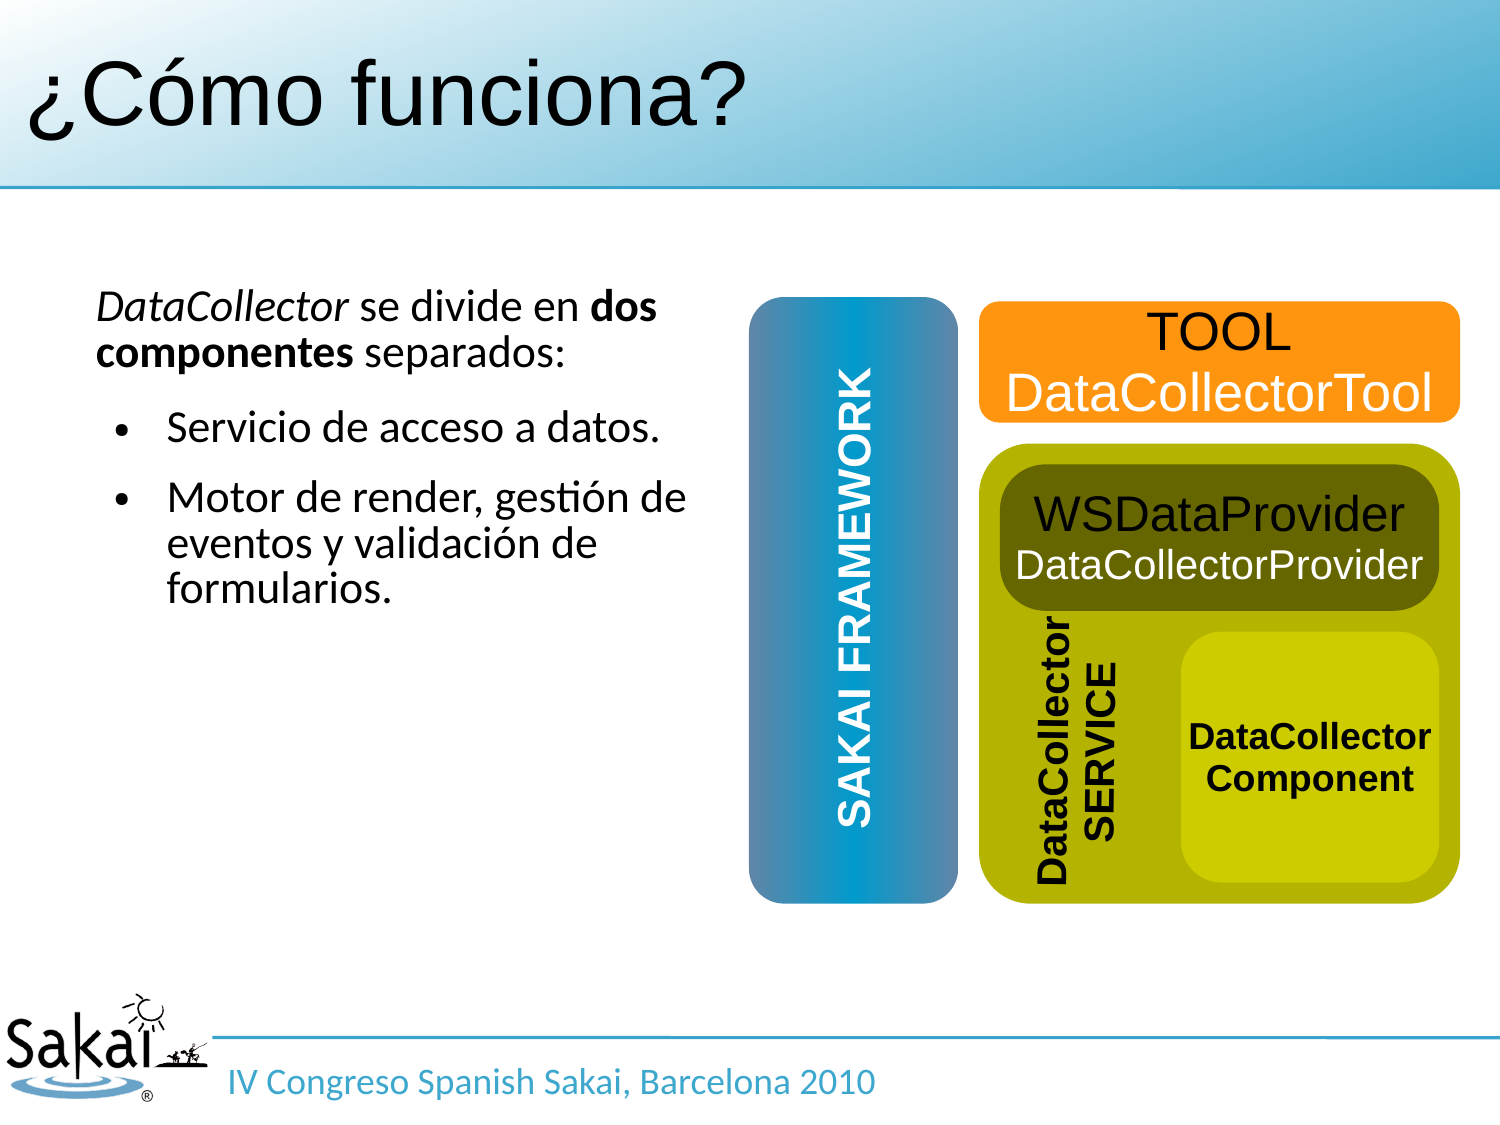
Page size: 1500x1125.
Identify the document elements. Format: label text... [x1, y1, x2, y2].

picture [0, 955, 213, 1125]
text_box TOOL DataCollectorTool [979, 301, 1461, 423]
text_box [748, 297, 959, 904]
title ¿Cómo funciona? [24, 24, 1475, 163]
text_box DataCollector SERVICE [1020, 606, 1133, 904]
text_box [979, 443, 1461, 904]
text_box WSDataProvider DataCollectorProvider [999, 464, 1440, 611]
text_box SAKAI FRAMEWORK [820, 352, 888, 845]
list DataCollector se divide en dos componentes separados: Servicio de acceso a datos. Motor de render, gestión de eventos y validación de formularios. [24, 212, 733, 1025]
text_box DataCollector Component [1181, 631, 1440, 883]
